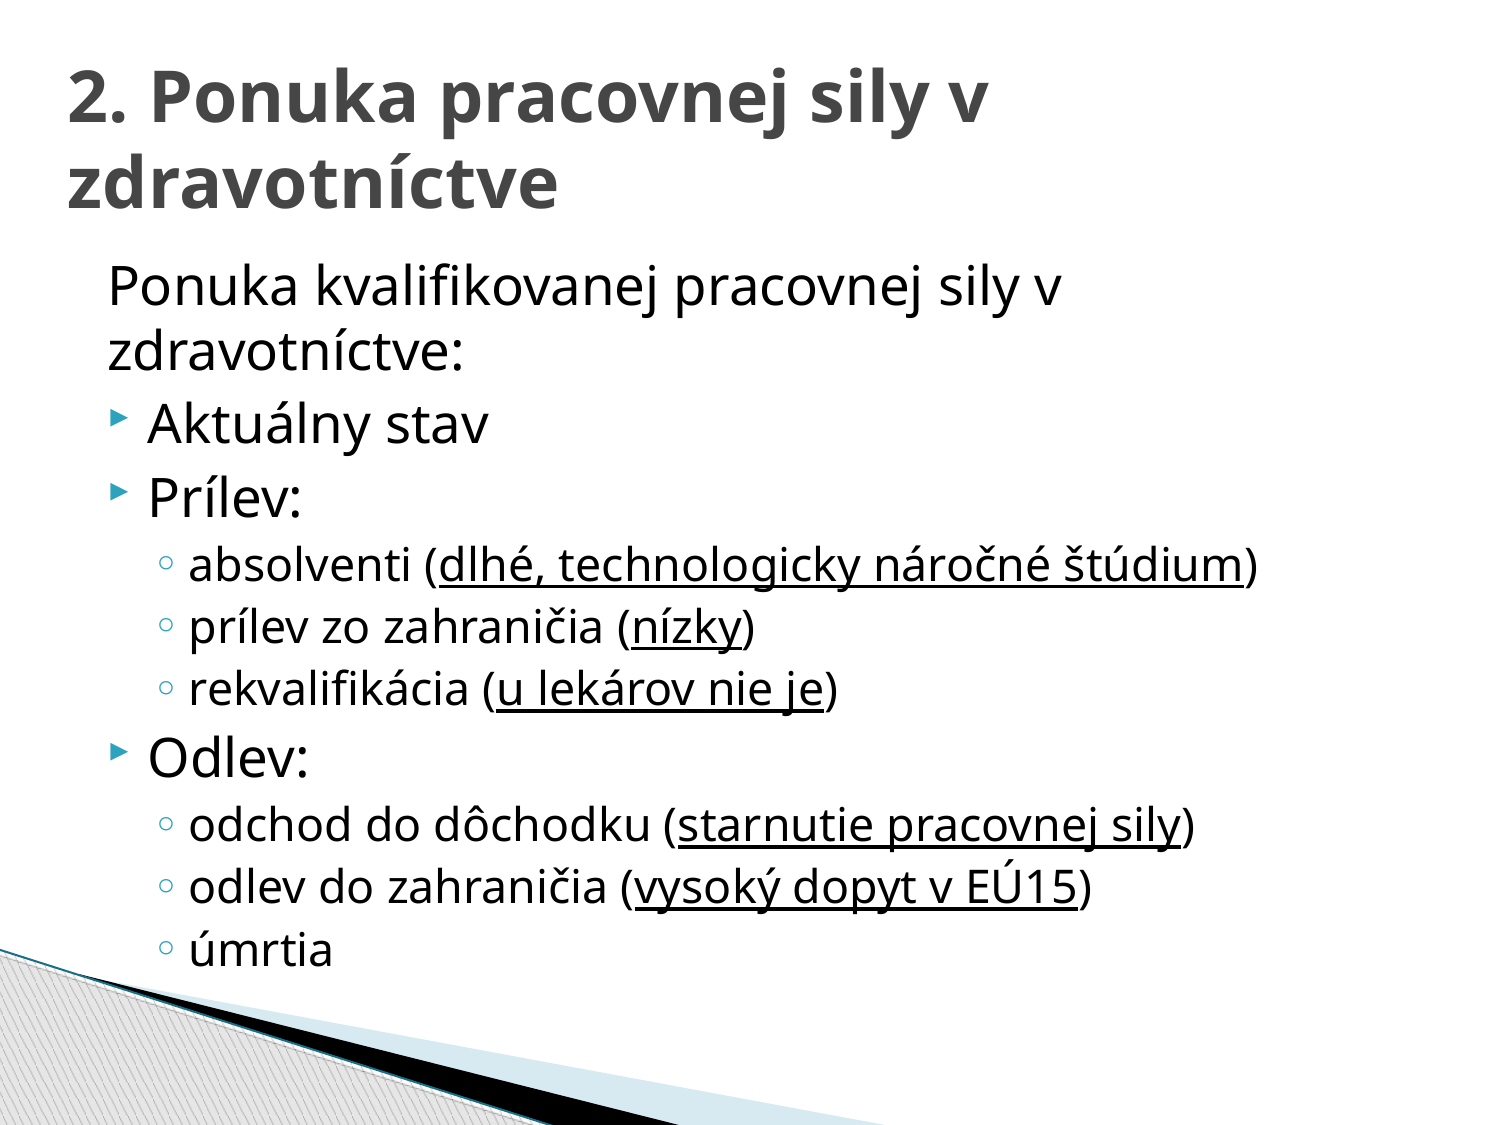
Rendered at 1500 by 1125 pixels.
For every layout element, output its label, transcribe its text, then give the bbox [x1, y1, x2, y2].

list Ponuka kvalifikovanej pracovnej sily v zdravotníctve: Aktuálny stav Prílev: absolventi (dlhé, technologicky náročné štúdium) prílev zo zahraničia (nízky) rekvalifikácia (u lekárov nie je) Odlev: odchod do dôchodku (starnutie pracovnej sily) odlev do zahraničia (vysoký dopyt v EÚ15) úmrtia [75, 243, 1425, 986]
title 2. Ponuka pracovnej sily v zdravotníctve [53, 42, 1404, 231]
